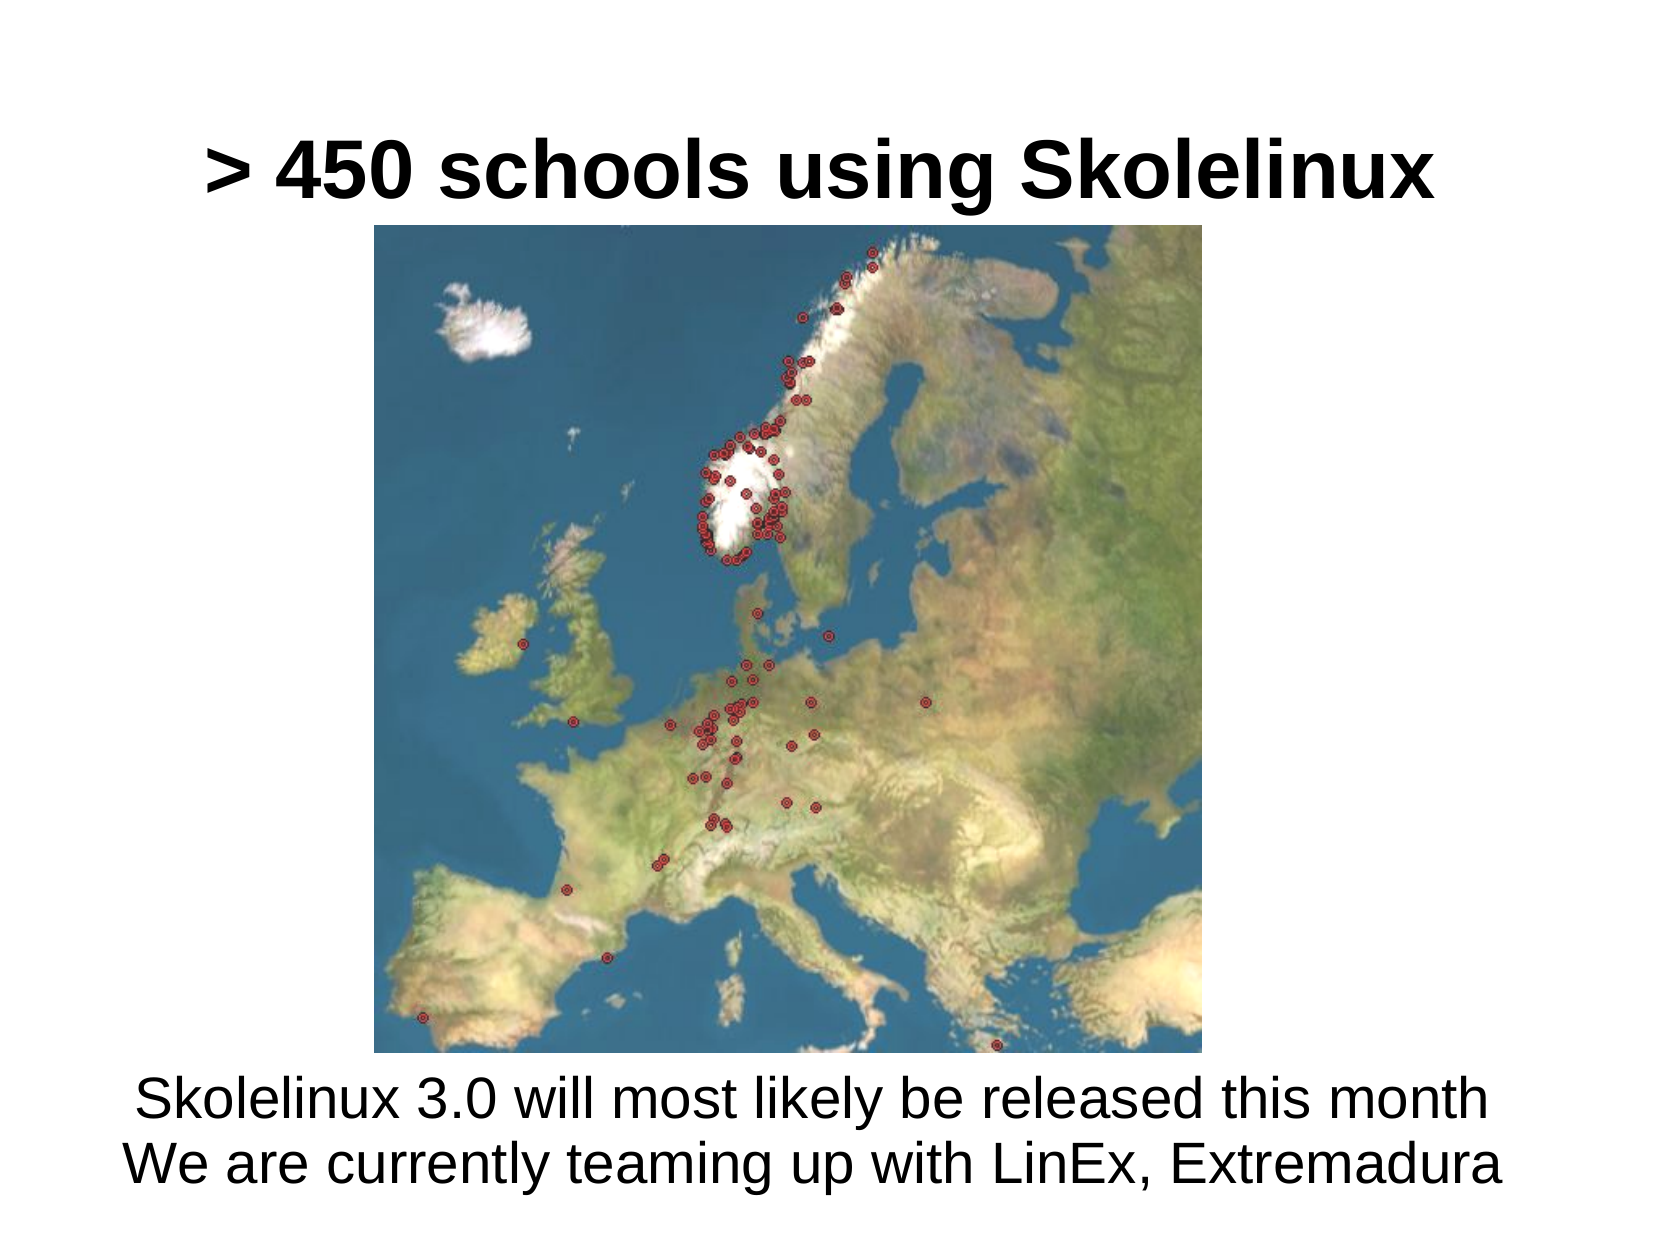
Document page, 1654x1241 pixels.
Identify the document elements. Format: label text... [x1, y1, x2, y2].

picture [374, 225, 1202, 1053]
title > 450 schools using Skolelinux [68, 66, 1573, 274]
text_box Skolelinux 3.0 will most likely be released this month We are currently teaming up with LinEx, Extremadura [122, 1065, 1532, 1201]
